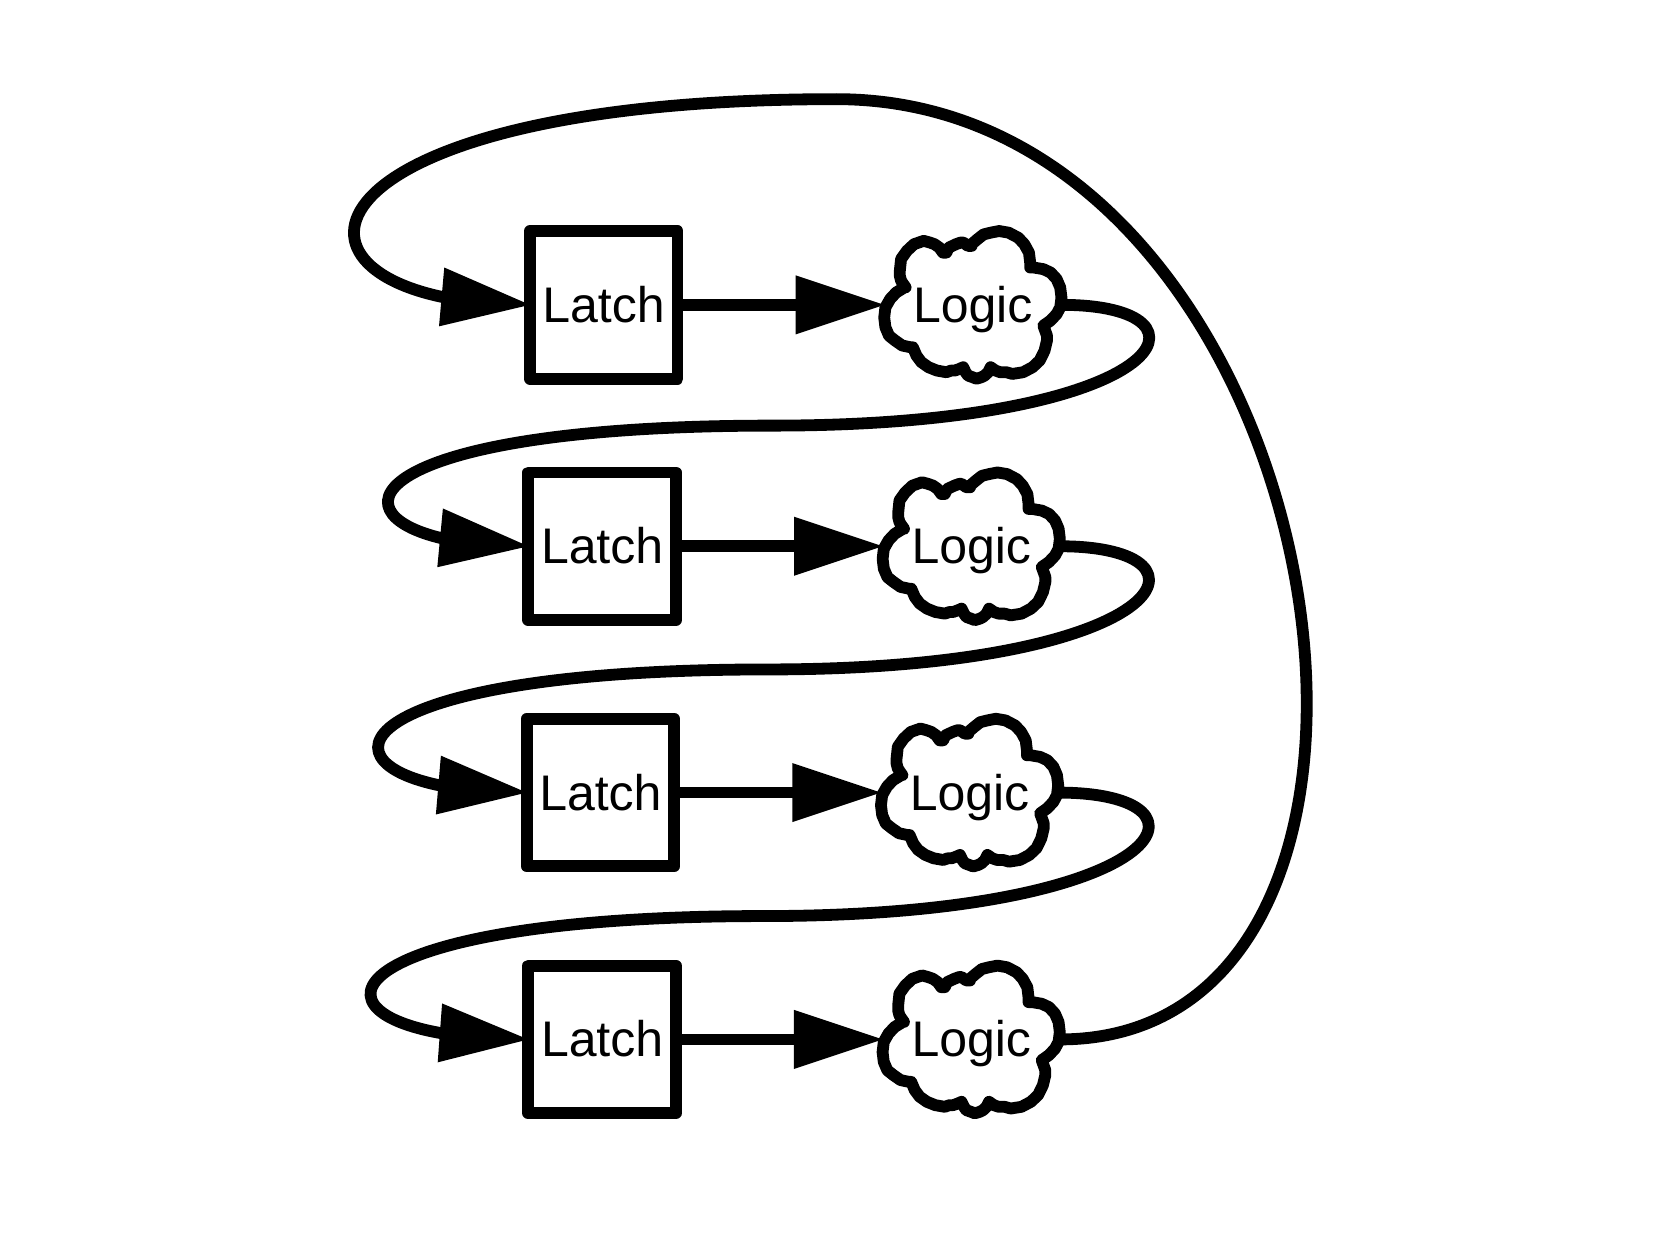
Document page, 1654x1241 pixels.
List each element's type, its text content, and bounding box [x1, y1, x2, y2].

text_box Logic [882, 965, 1060, 1114]
text_box Latch [528, 965, 676, 1114]
text_box Latch [526, 718, 675, 867]
text_box Latch [529, 231, 678, 379]
text_box Logic [884, 231, 1062, 379]
text_box Logic [882, 472, 1060, 621]
text_box Logic [880, 718, 1059, 867]
text_box Latch [528, 472, 676, 621]
